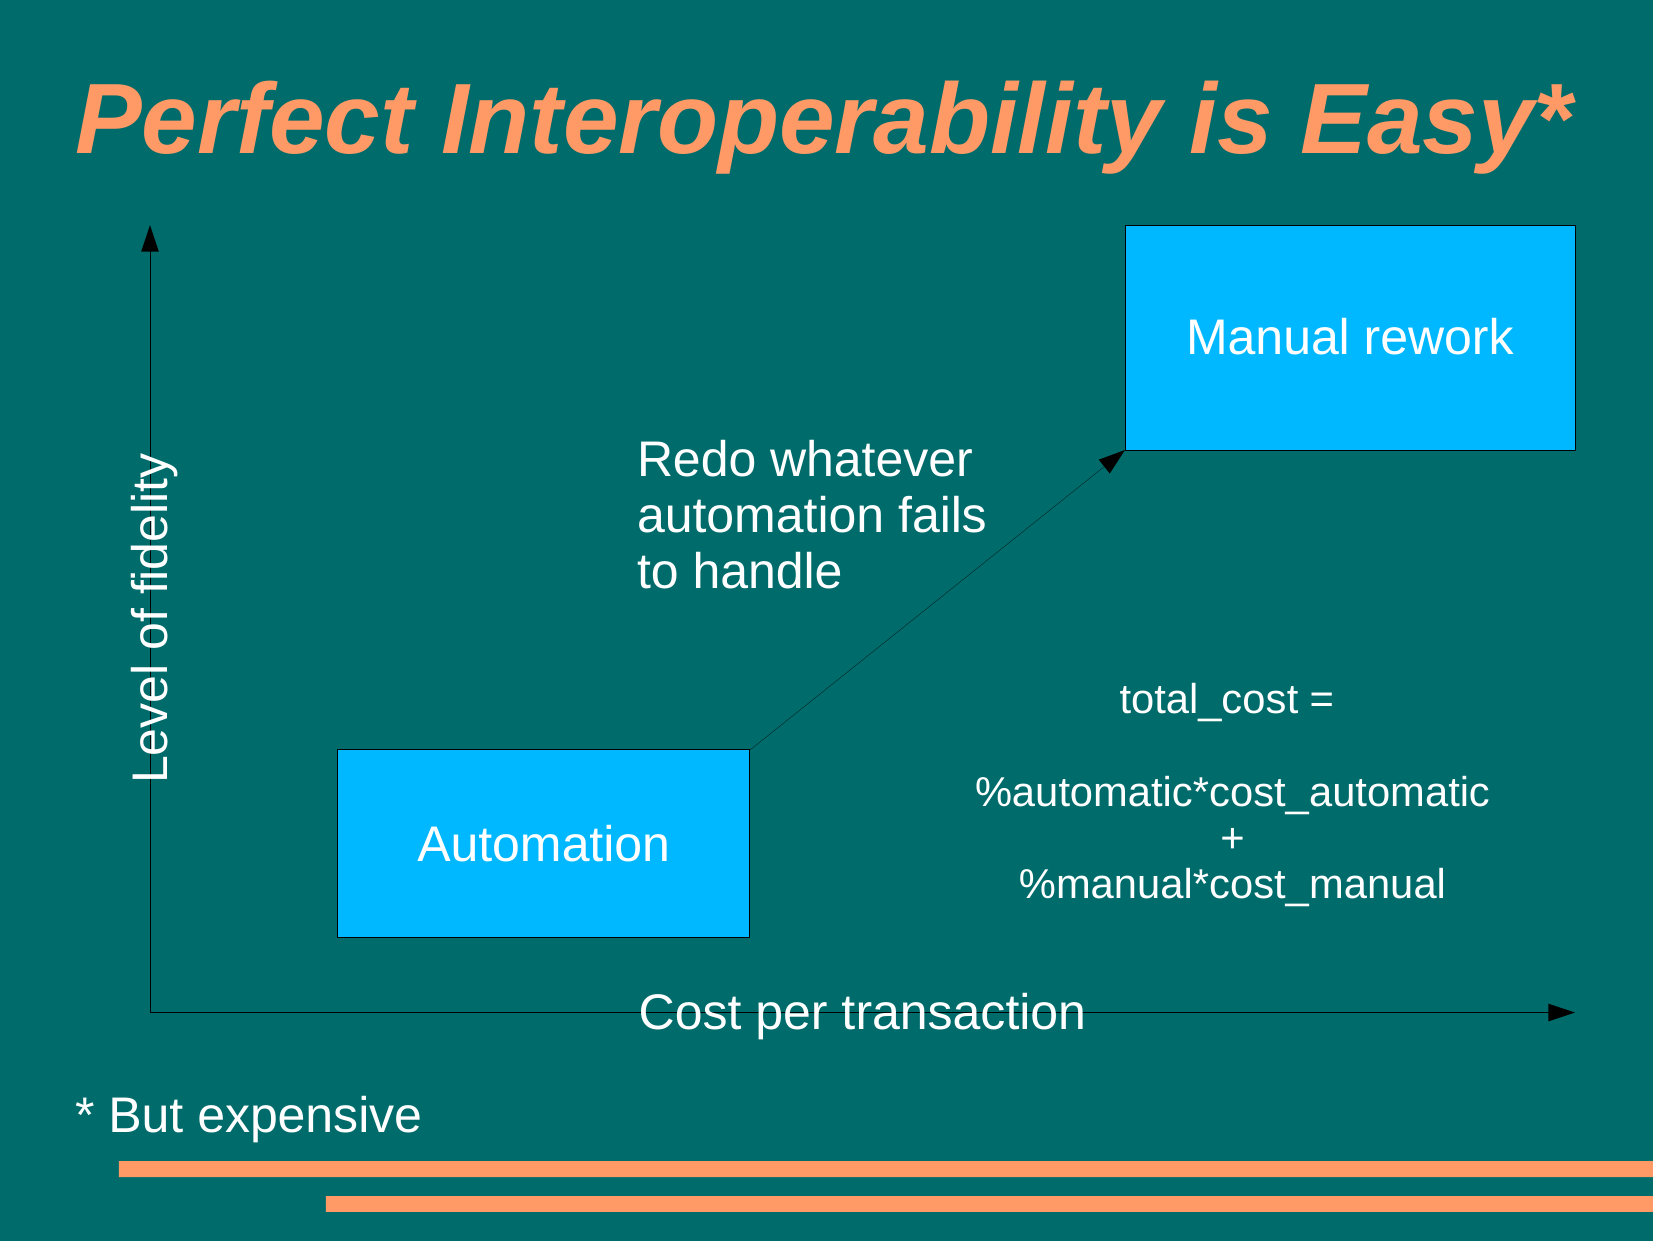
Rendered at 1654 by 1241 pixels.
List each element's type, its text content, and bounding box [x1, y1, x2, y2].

text_box total_cost = %automatic*cost_automatic + %manual*cost_manual [975, 675, 1576, 938]
text_box Manual rework [1125, 225, 1576, 451]
title Perfect Interoperability is Easy* [75, 15, 1576, 223]
text_box * But expensive [75, 1087, 423, 1144]
text_box Automation [337, 749, 750, 938]
text_box Redo whatever automation fails to handle [637, 431, 1051, 638]
